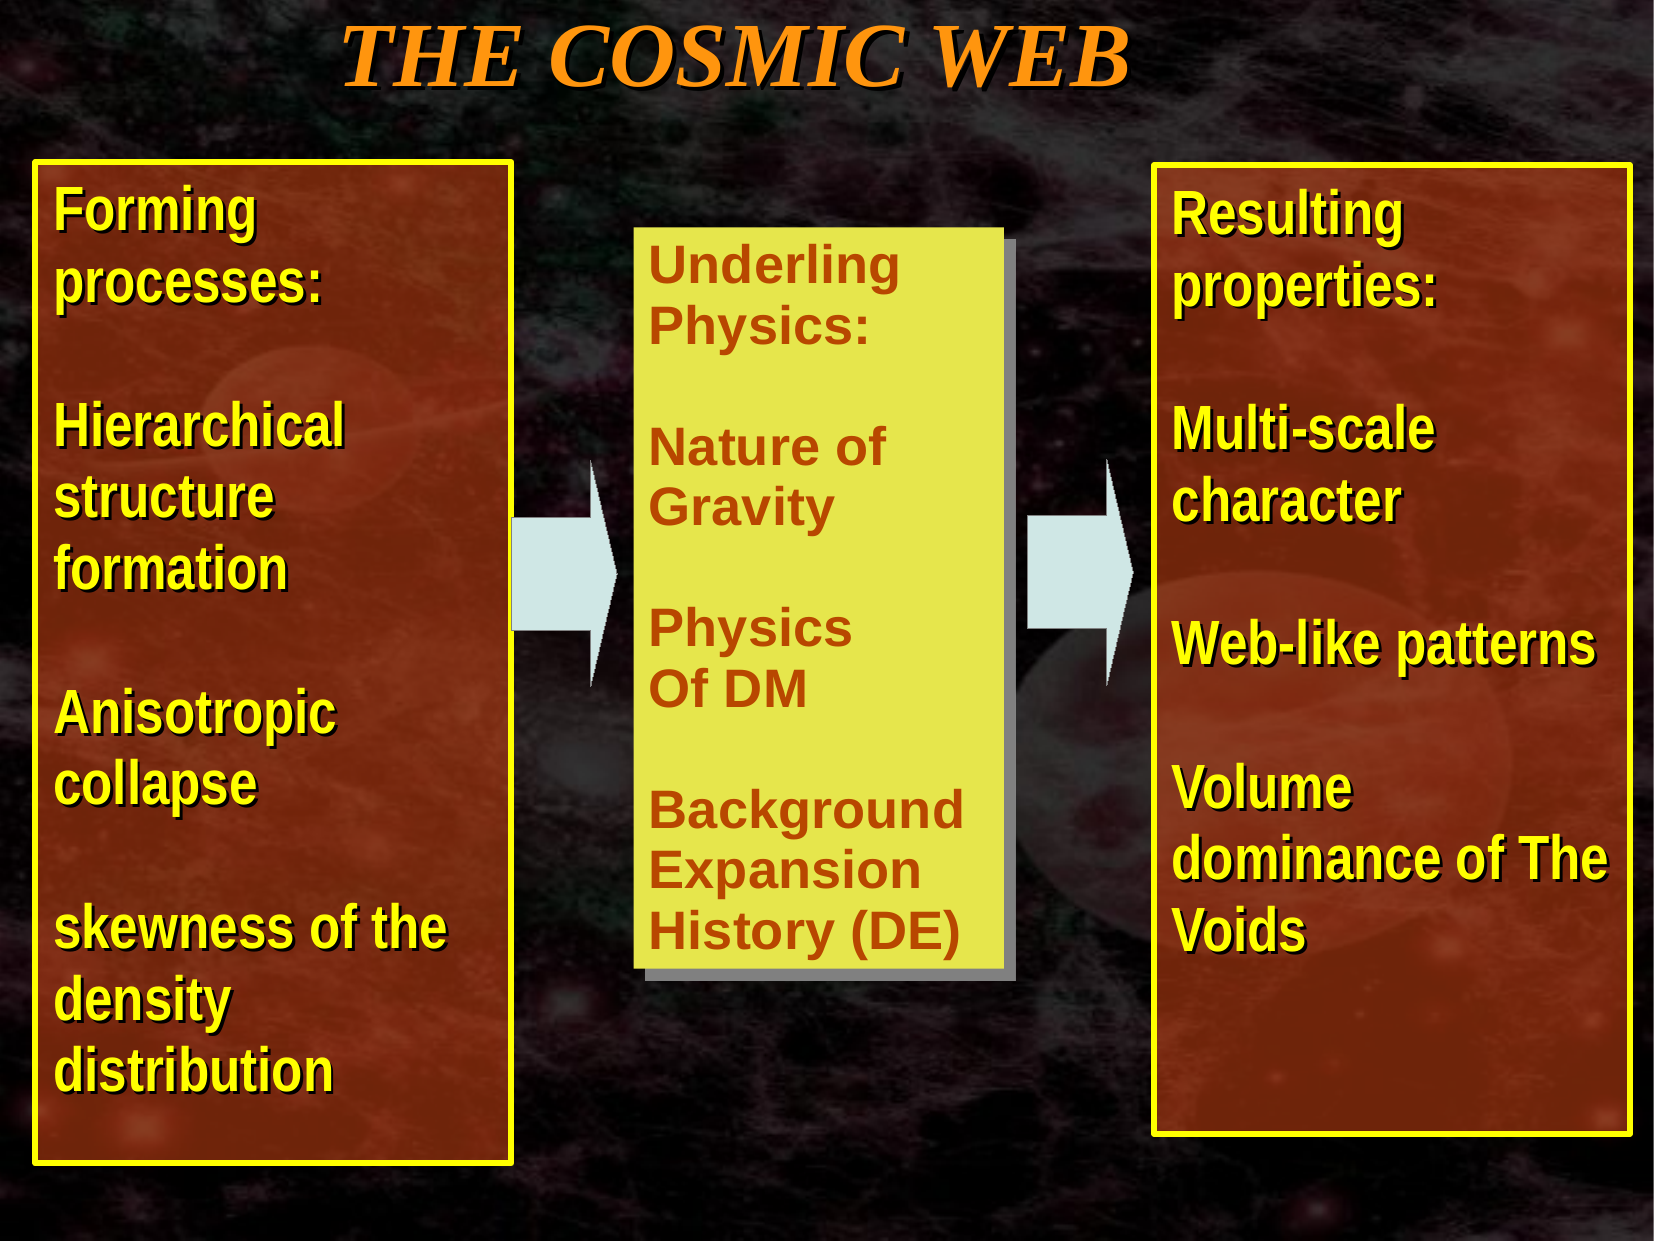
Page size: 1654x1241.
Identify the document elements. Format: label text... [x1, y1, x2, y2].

text_box [1027, 459, 1134, 686]
title THE COSMIC WEB [143, 4, 1327, 107]
text_box Resulting properties: Multi-scale character Web-like patterns Volume dominance of The Voids [1153, 165, 1630, 1134]
text_box [511, 460, 618, 687]
text_box Forming processes: Hierarchical structure formation Anisotropic collapse skewness of the density distribution [35, 162, 512, 1150]
picture [0, 0, 1654, 1241]
text_box Underling Physics: Nature of Gravity Physics Of DM Background Expansion History (DE) [633, 227, 1004, 969]
